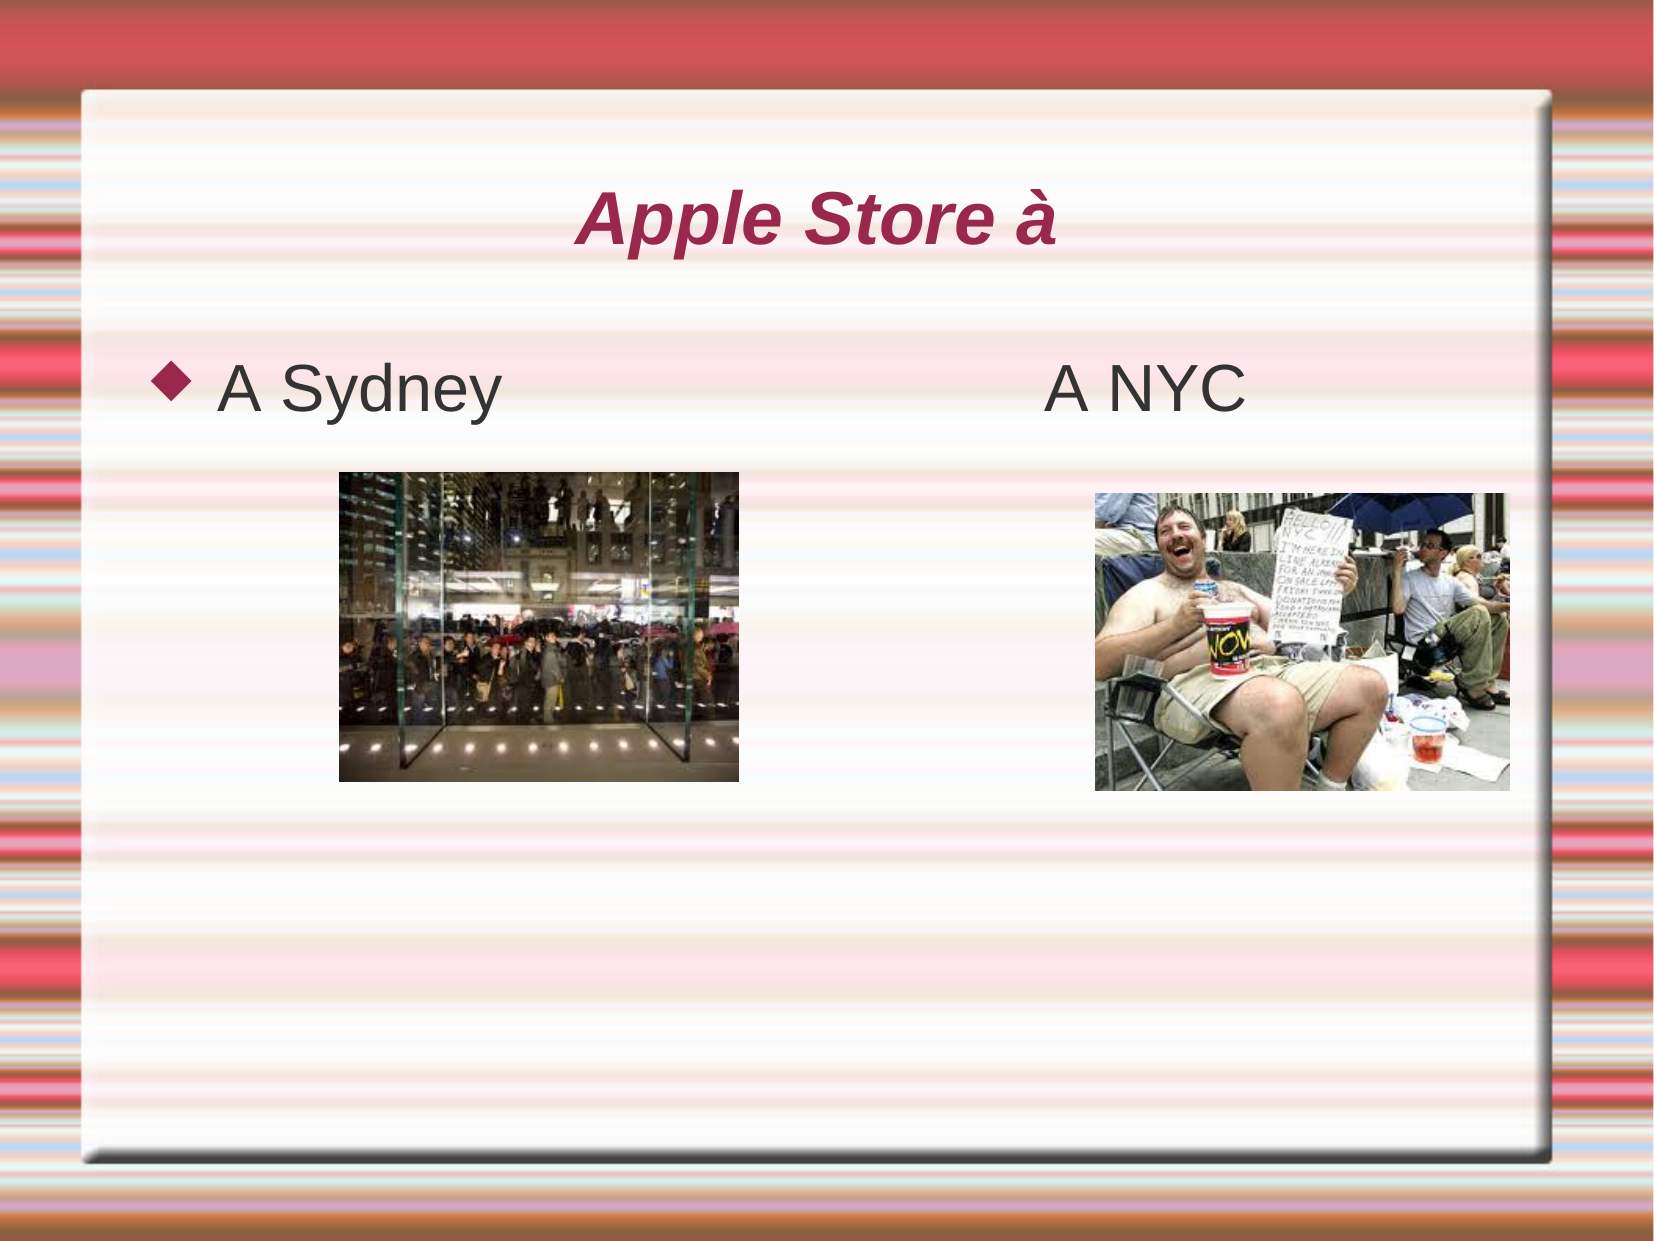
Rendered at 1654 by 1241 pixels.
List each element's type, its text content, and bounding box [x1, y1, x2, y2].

list A Sydney A NYC [134, 350, 1516, 1170]
picture [0, 0, 1654, 1241]
title Apple Store à [121, 114, 1534, 322]
